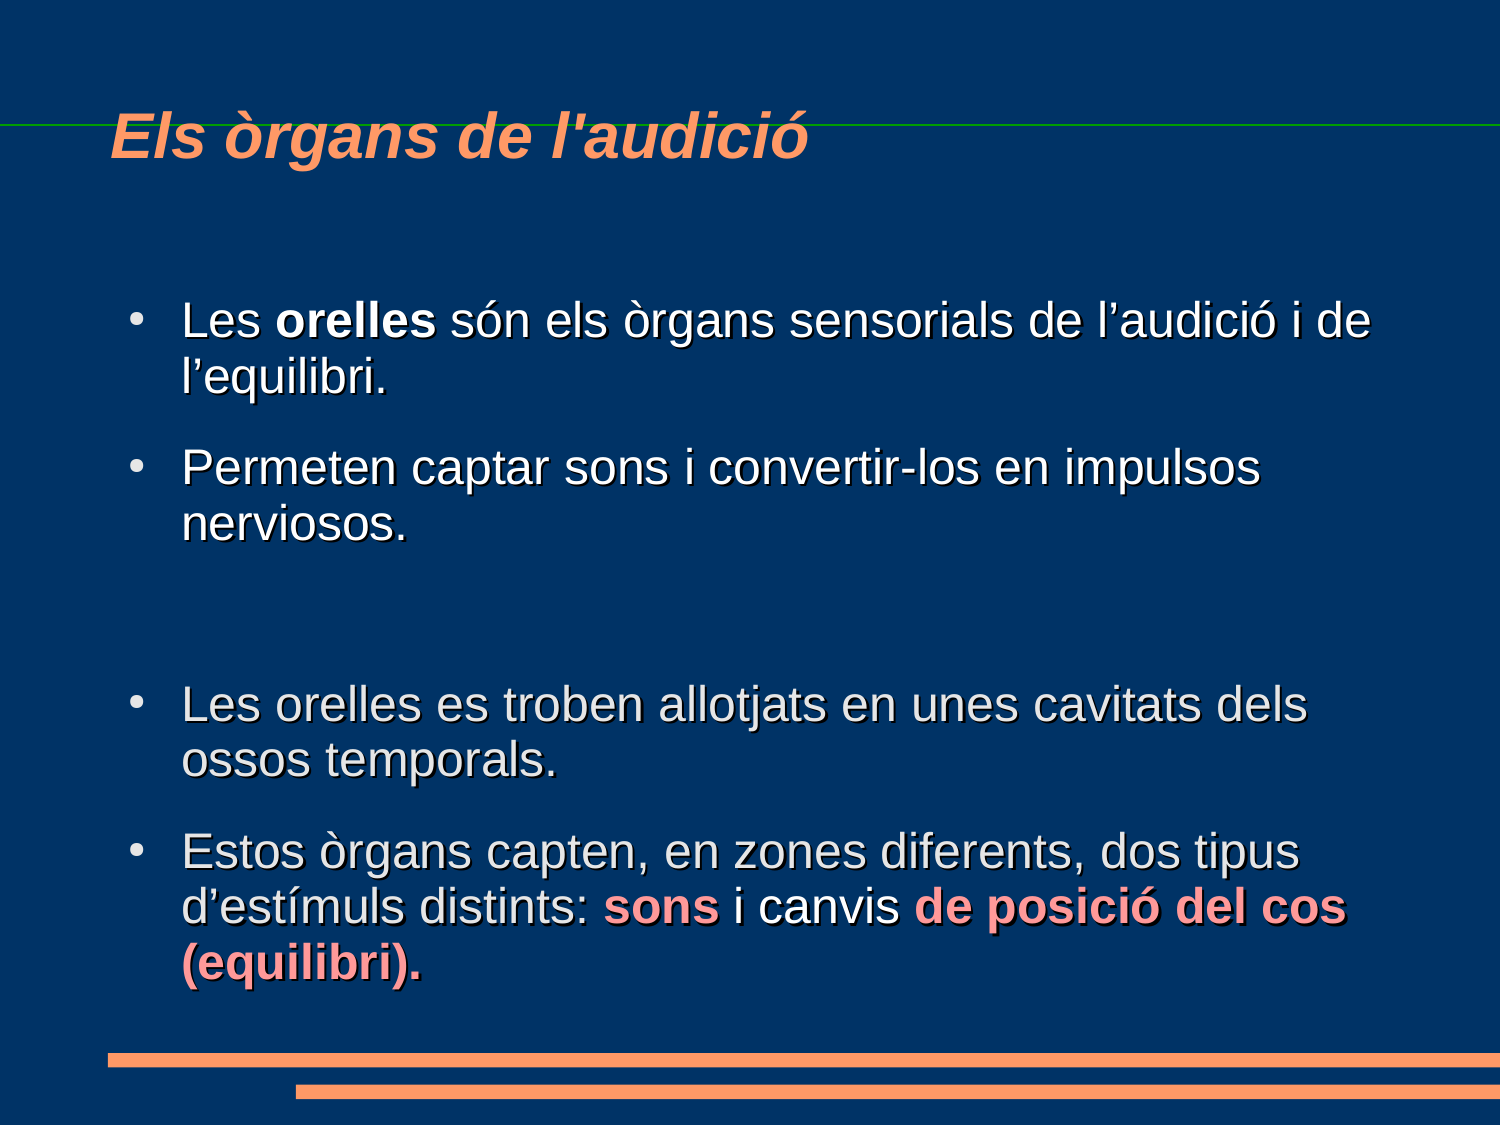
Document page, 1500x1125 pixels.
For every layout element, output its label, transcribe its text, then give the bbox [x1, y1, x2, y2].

list Les orelles es troben allotjats en unes cavitats dels ossos temporals. Estos òrgans capten, en zones diferents, dos tipus d’estímuls distints: sons i canvis de posició del cos (equilibri). [110, 675, 1416, 1027]
list Les orelles són els òrgans sensorials de l’audició i de l’equilibri. Permeten captar sons i convertir-los en impulsos nerviosos. [110, 292, 1416, 643]
title Els òrgans de l'audició [110, 41, 1392, 230]
